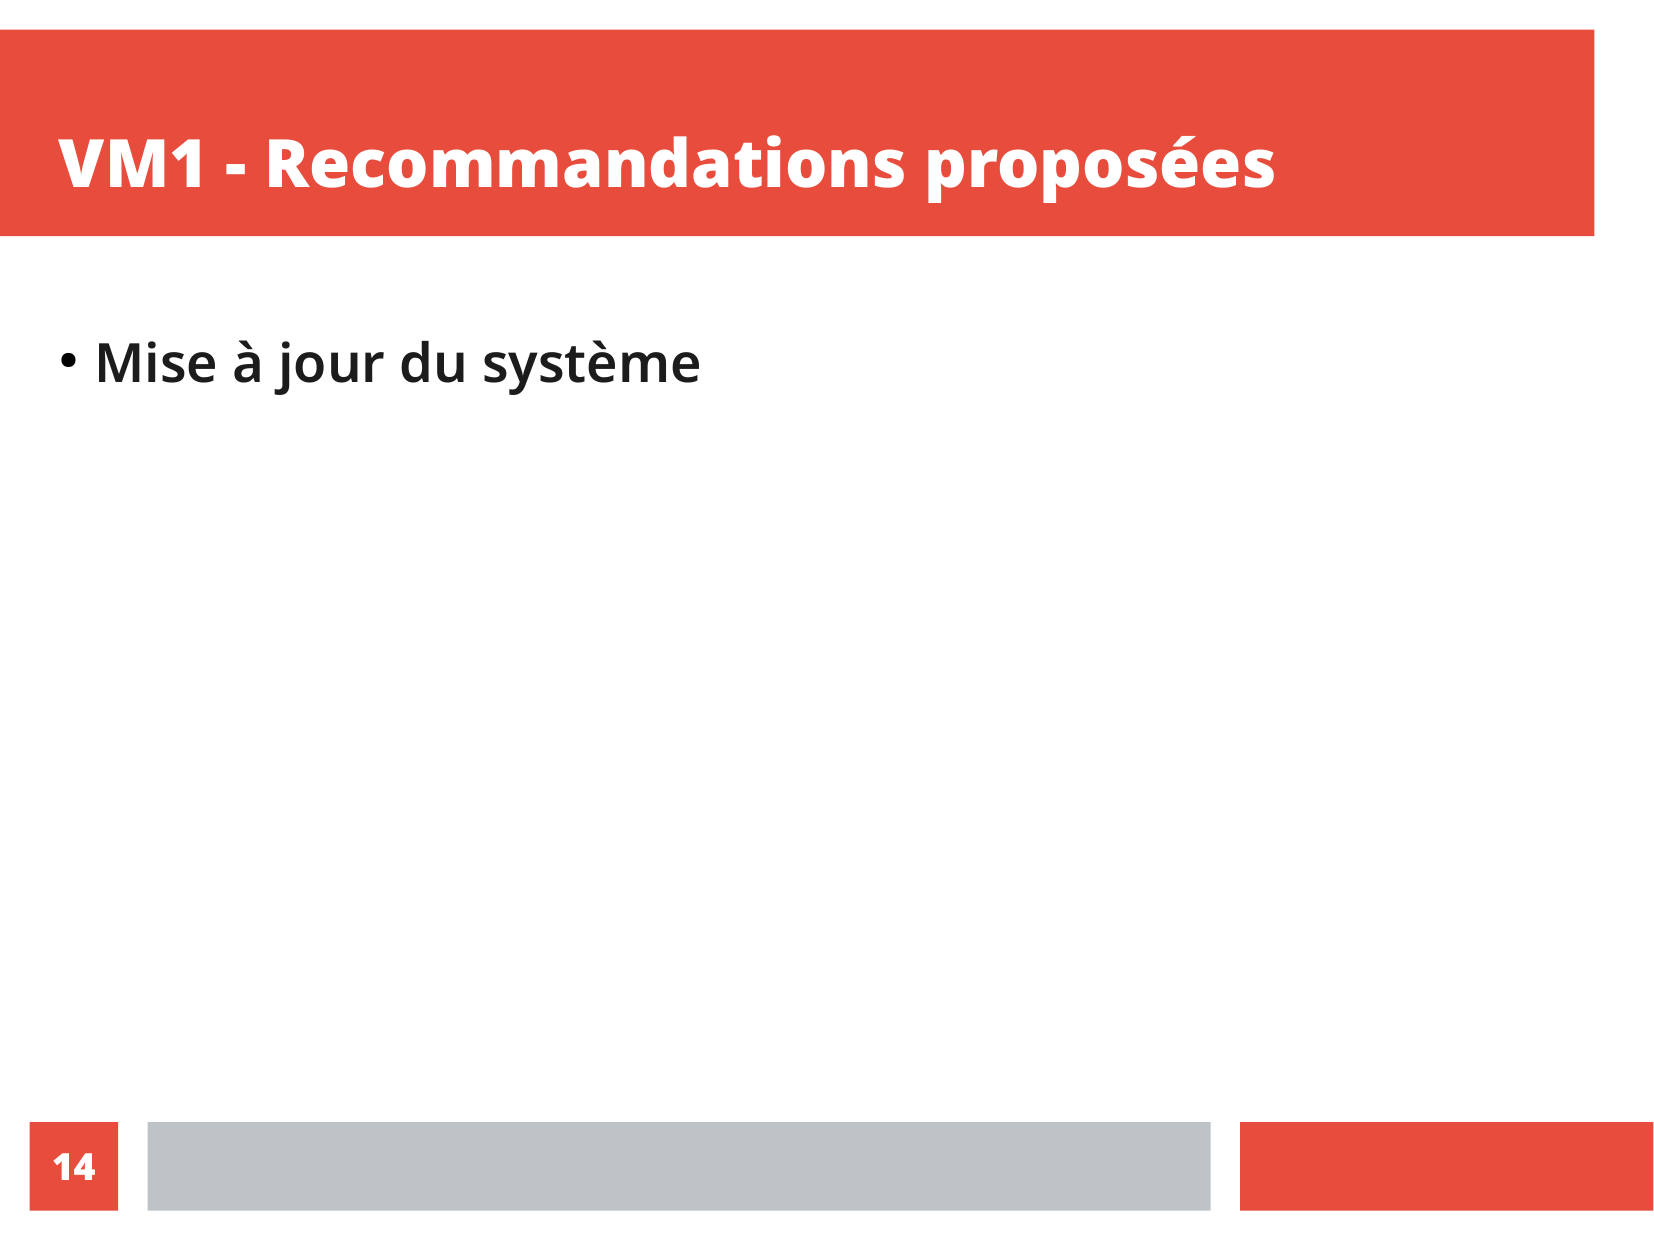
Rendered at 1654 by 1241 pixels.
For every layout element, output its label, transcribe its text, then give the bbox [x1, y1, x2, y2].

list Mise à jour du système [59, 324, 1565, 1093]
title VM1 - Recommandations proposées [59, 59, 1595, 207]
